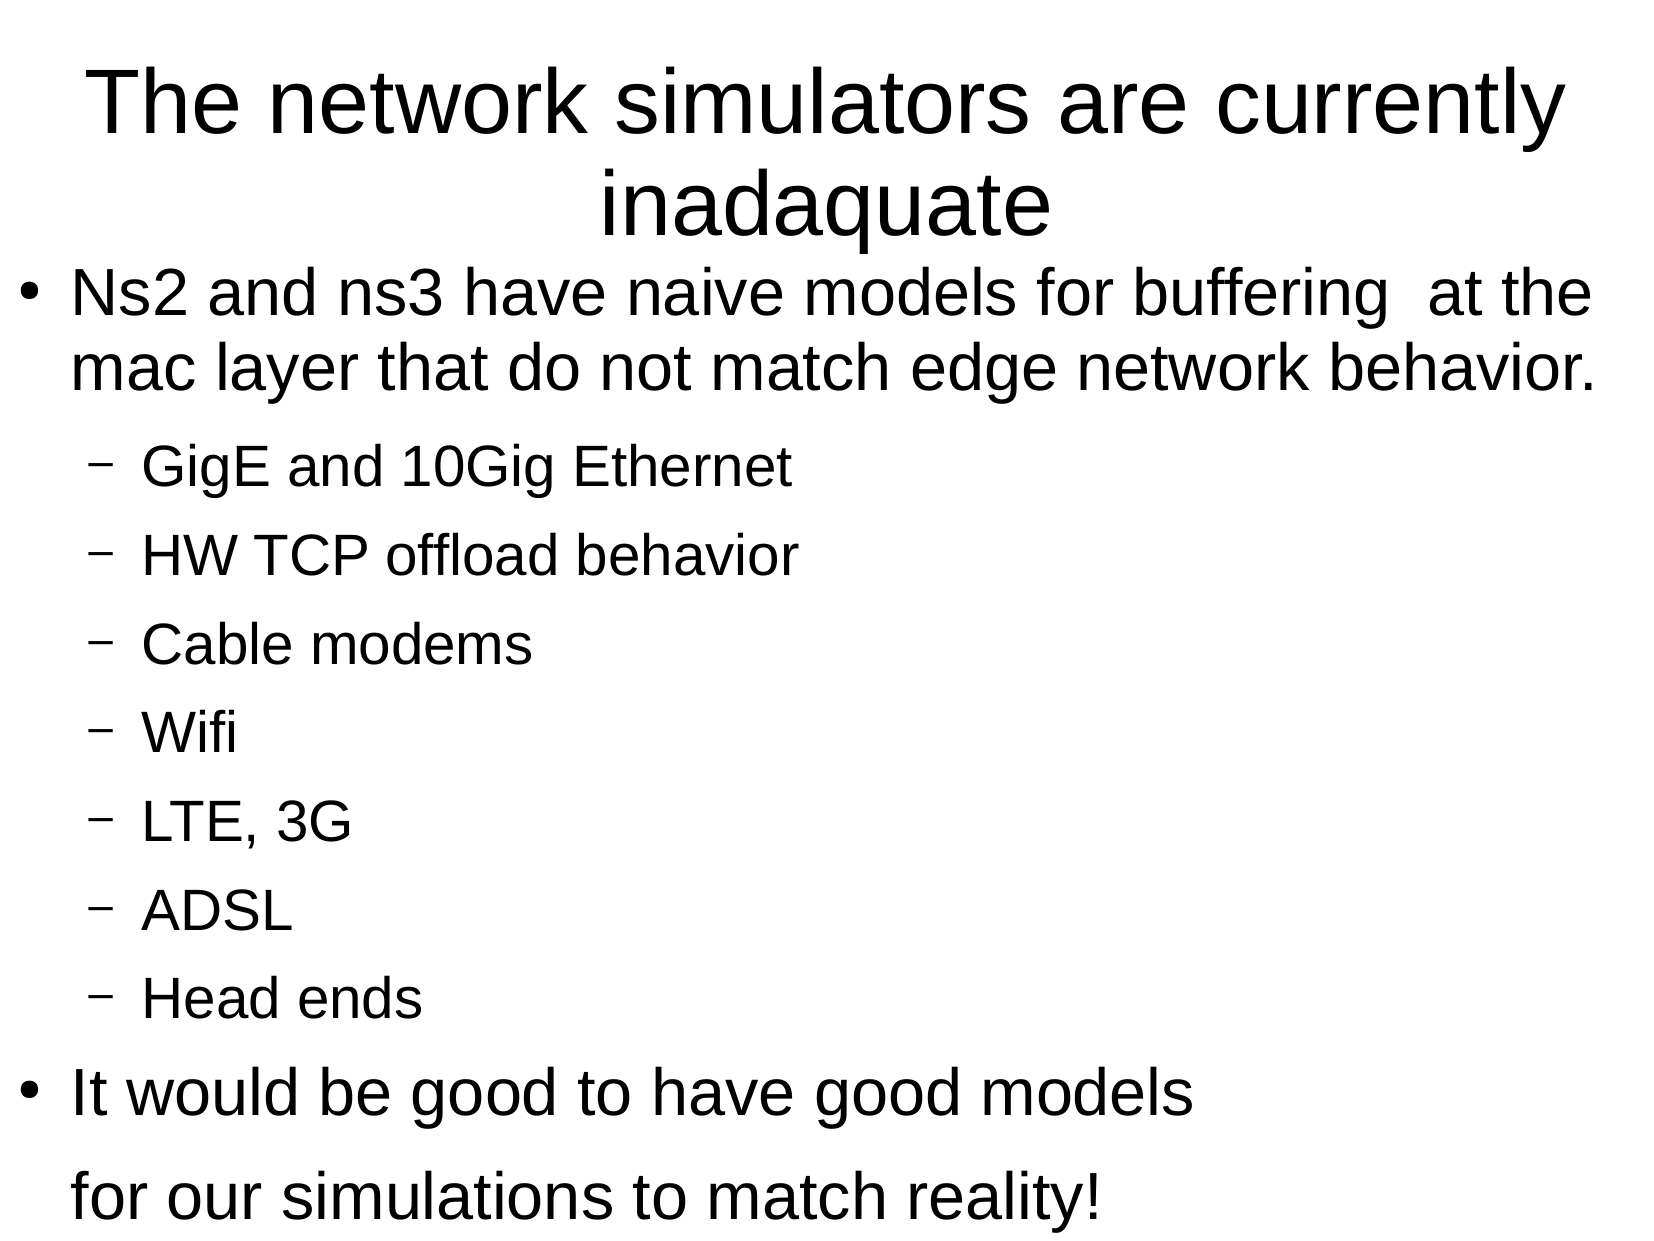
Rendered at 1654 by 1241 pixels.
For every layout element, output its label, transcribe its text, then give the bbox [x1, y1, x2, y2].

list Ns2 and ns3 have naive models for buffering at the mac layer that do not match edge network behavior. GigE and 10Gig Ethernet HW TCP offload behavior Cable modems Wifi LTE, 3G ADSL Head ends It would be good to have good models for our simulations to match reality! [0, 255, 1654, 1241]
title The network simulators are currently inadaquate [82, 49, 1571, 255]
